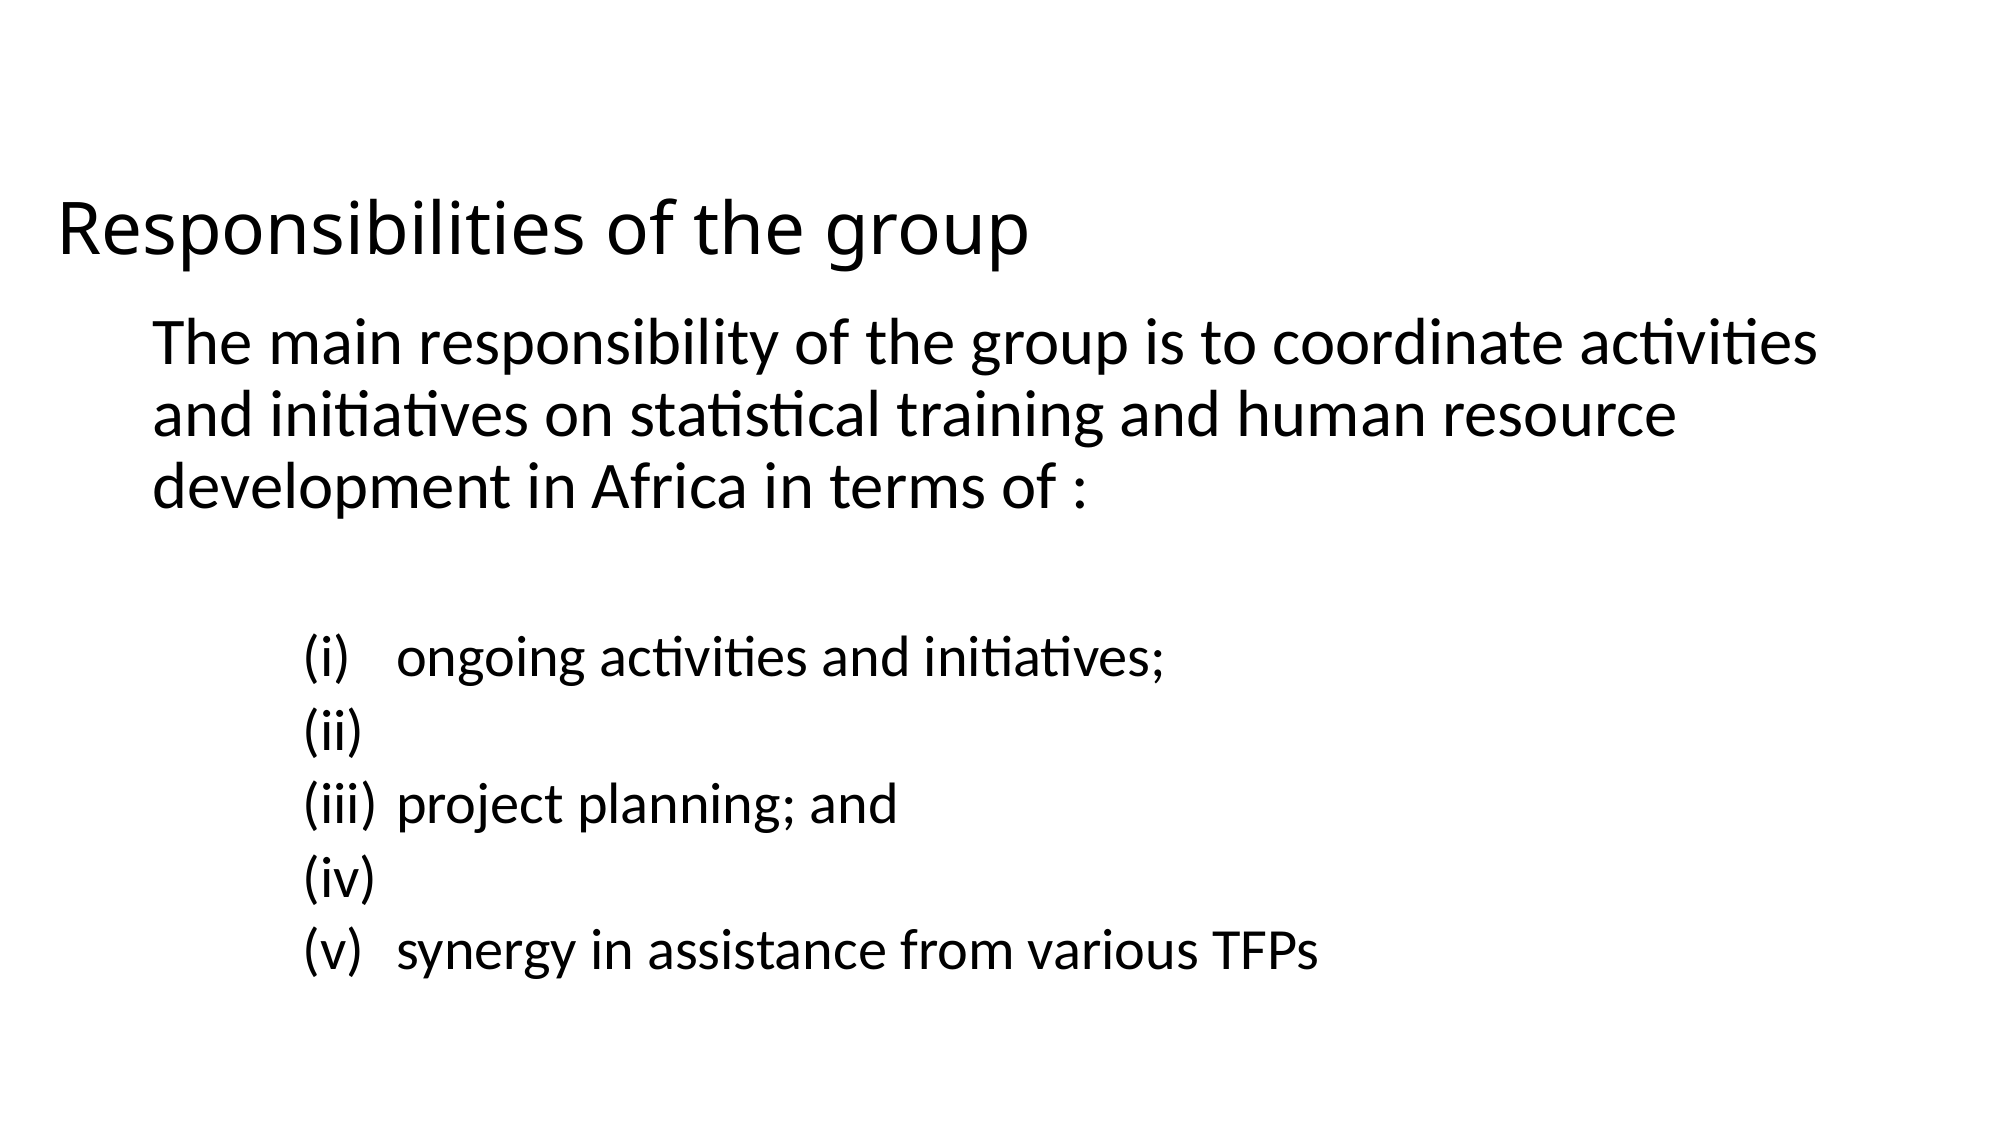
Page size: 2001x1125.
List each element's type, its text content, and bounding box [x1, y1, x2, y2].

list The main responsibility of the group is to coordinate activities and initiatives on statistical training and human resource development in Africa in terms of : ongoing activities and initiatives; project planning; and synergy in assistance from various TFPs [137, 299, 1863, 1014]
title Responsibilities of the group [41, 184, 1640, 279]
